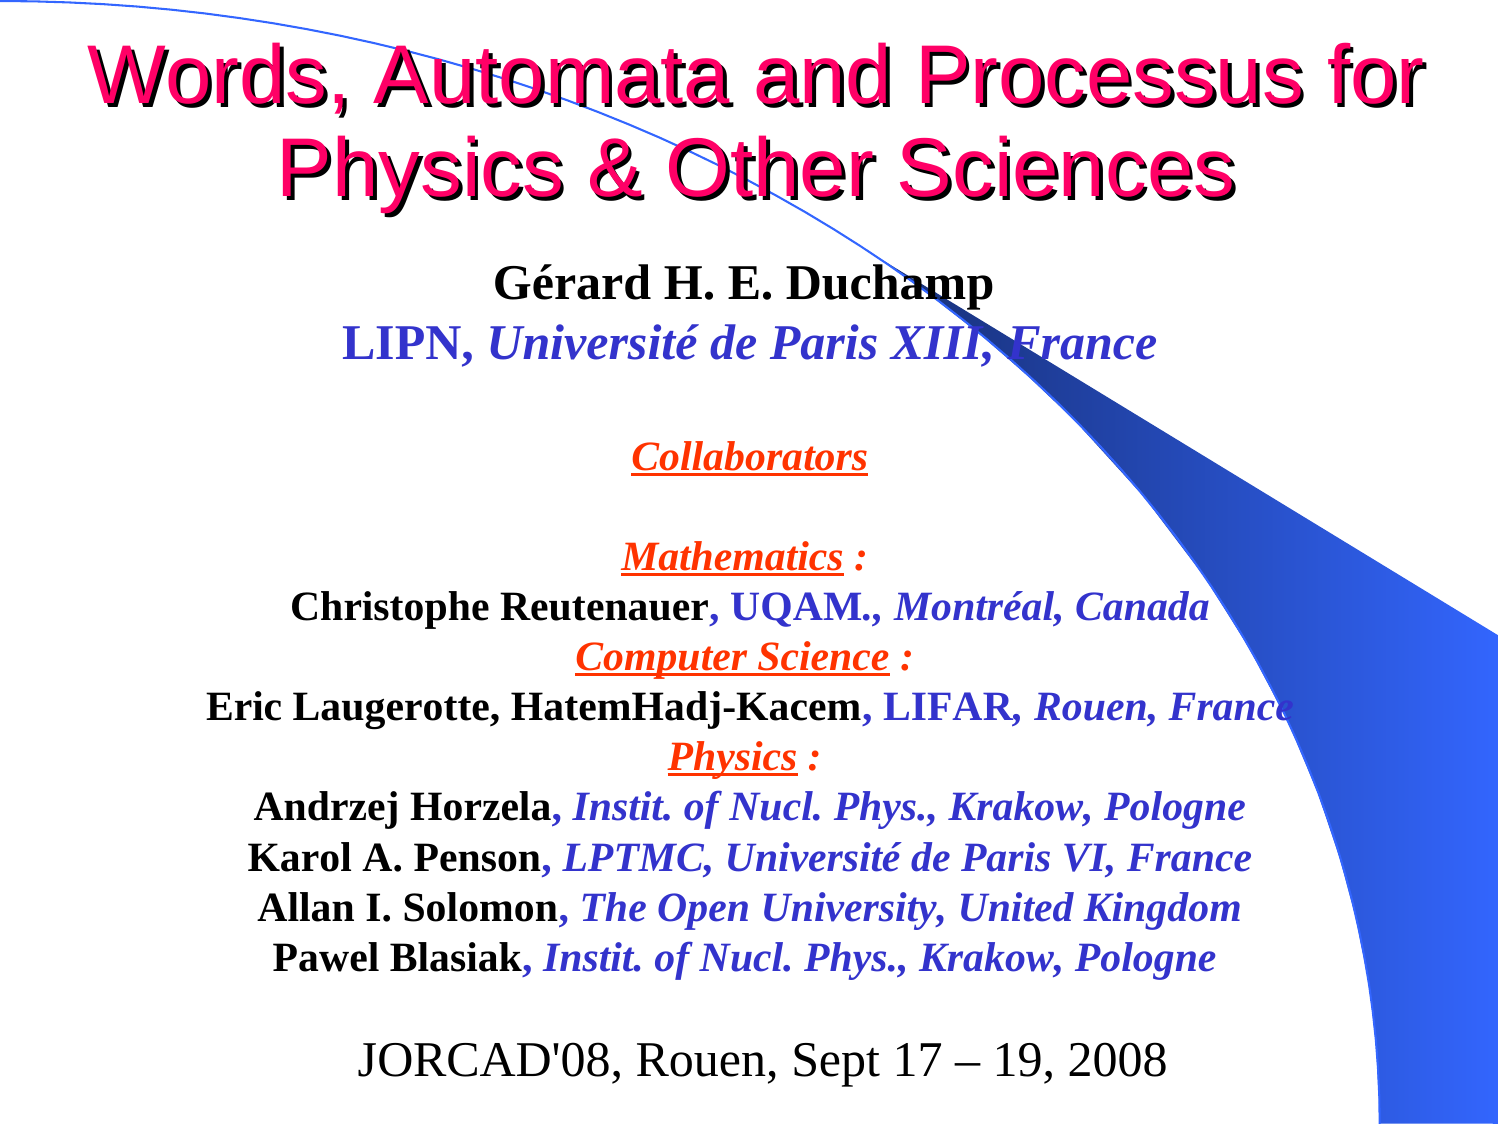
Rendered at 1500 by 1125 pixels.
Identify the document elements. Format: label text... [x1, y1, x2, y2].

text_box JORCAD'08, Rouen, Sept 17 – 19, 2008 [118, 1009, 1408, 1095]
title Words, Automata and Processus for Physics & Other Sciences [37, 2, 1476, 241]
text_box Gérard H. E. Duchamp LIPN, Université de Paris XIII, France Collaborators Mathematics : Christophe Reutenauer, UQAM., Montréal, Canada Computer Science : Eric Laugerotte, HatemHadj-Kacem, LIFAR, Rouen, France Physics : Andrzej Horzela, Instit. of Nucl. Phys., Krakow, Pologne Karol A. Penson, LPTMC, Université de Paris VI, France Allan I. Solomon, The Open University, United Kingdom Pawel Blasiak, Instit. of Nucl. Phys., Krakow, Pologne [12, 241, 1488, 988]
